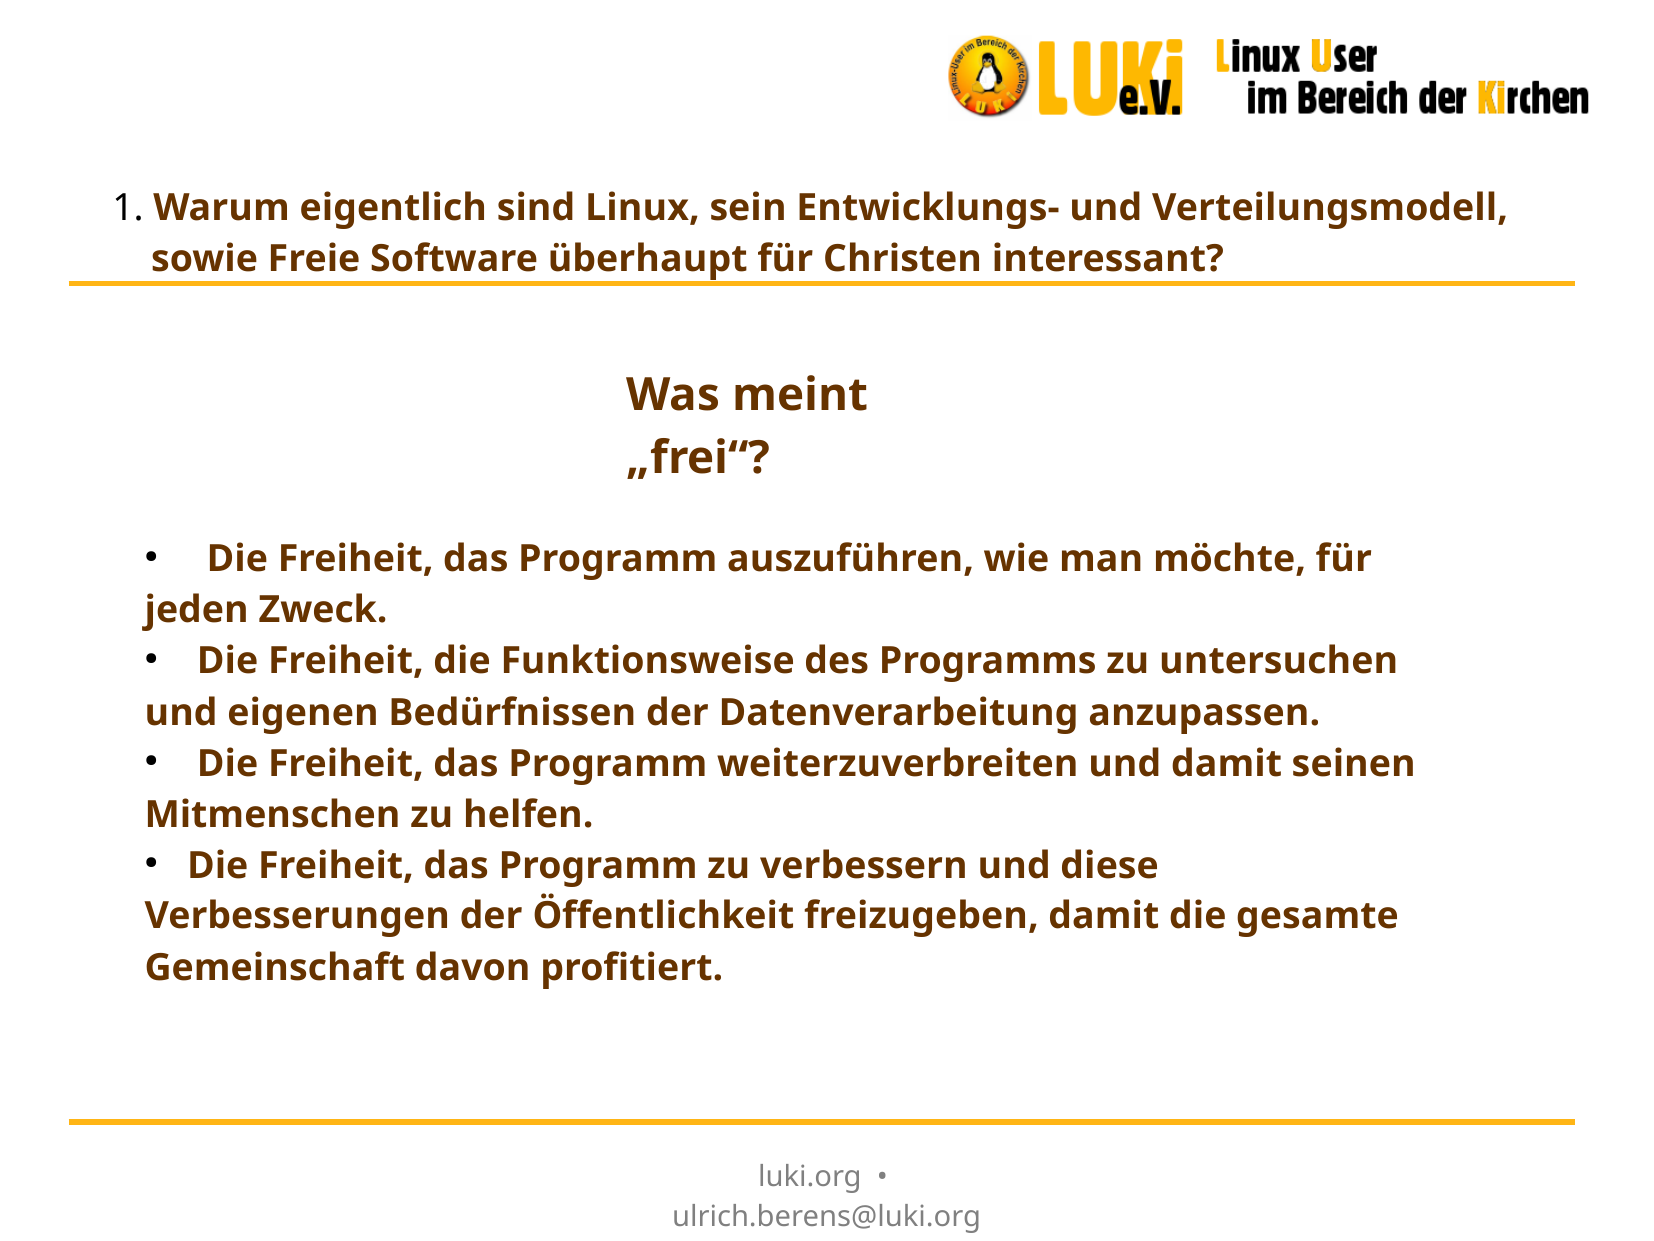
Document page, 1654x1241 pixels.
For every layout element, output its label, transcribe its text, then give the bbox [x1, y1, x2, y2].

text_box Warum eigentlich sind Linux, sein Entwicklungs- und Verteilungsmodell, sowie Freie Software überhaupt für Christen interessant? [88, 172, 1625, 276]
picture [944, 29, 1595, 126]
text_box Was meint „frei“? [612, 354, 1034, 423]
text_box Die Freiheit, das Programm auszuführen, wie man möchte, für jeden Zweck. Die Freiheit, die Funktionsweise des Programms zu untersuchen und eigenen Bedürfnissen der Datenverarbeitung anzupassen. Die Freiheit, das Programm weiterzuverbreiten und damit seinen Mitmenschen zu helfen. Die Freiheit, das Programm zu verbessern und diese Verbesserungen der Öffentlichkeit freizugeben, damit die gesamte Gemeinschaft davon profitiert. [129, 524, 1489, 936]
text_box luki.org • ulrich.berens@luki.org [590, 1144, 1063, 1201]
